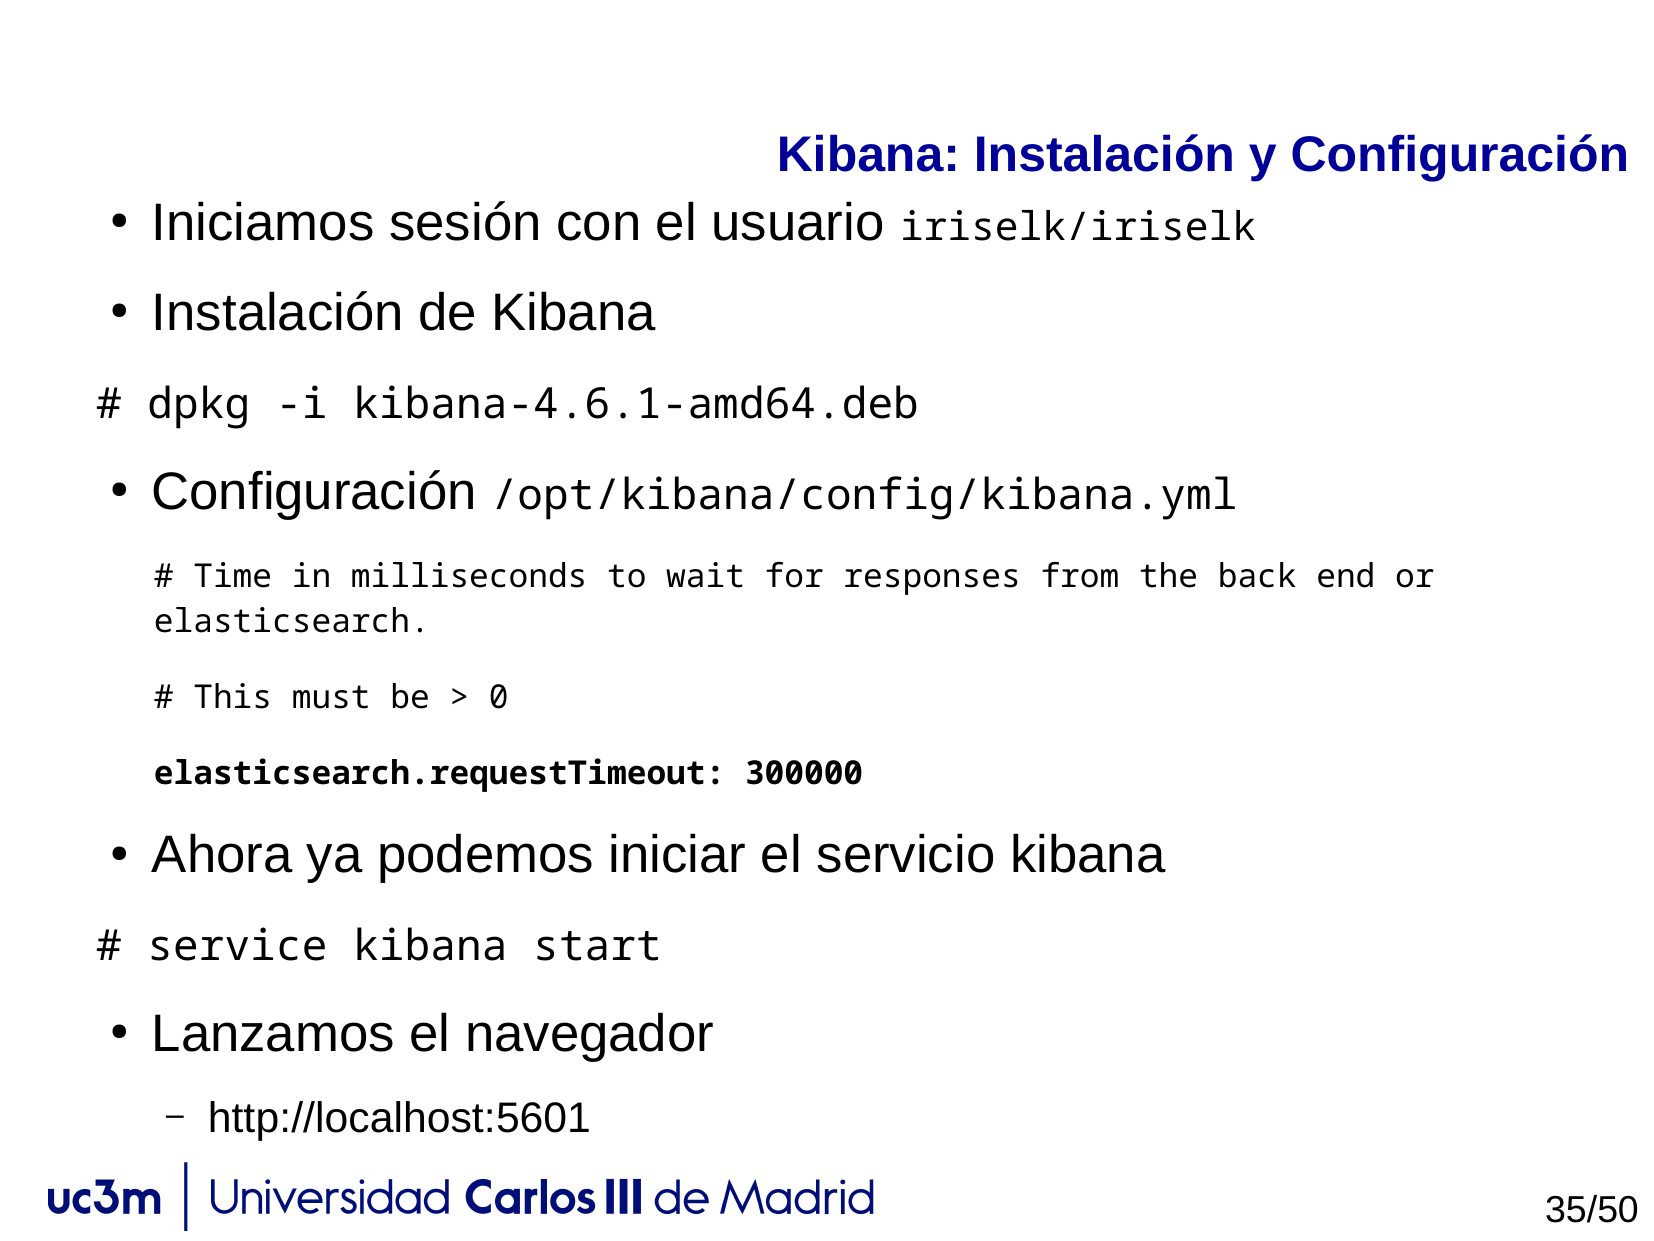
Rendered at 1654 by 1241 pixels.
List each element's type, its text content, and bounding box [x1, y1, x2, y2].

picture [11, 1151, 910, 1241]
list Iniciamos sesión con el usuario iriselk/iriselk Instalación de Kibana # dpkg -i kibana-4.6.1-amd64.deb Configuración /opt/kibana/config/kibana.yml # Time in milliseconds to wait for responses from the back end or elasticsearch. # This must be > 0 elasticsearch.requestTimeout: 300000 Ahora ya podemos iniciar el servicio kibana # service kibana start Lanzamos el navegador http://localhost:5601 [95, 192, 1584, 1147]
title Kibana: Instalación y Configuración [129, 0, 1630, 182]
